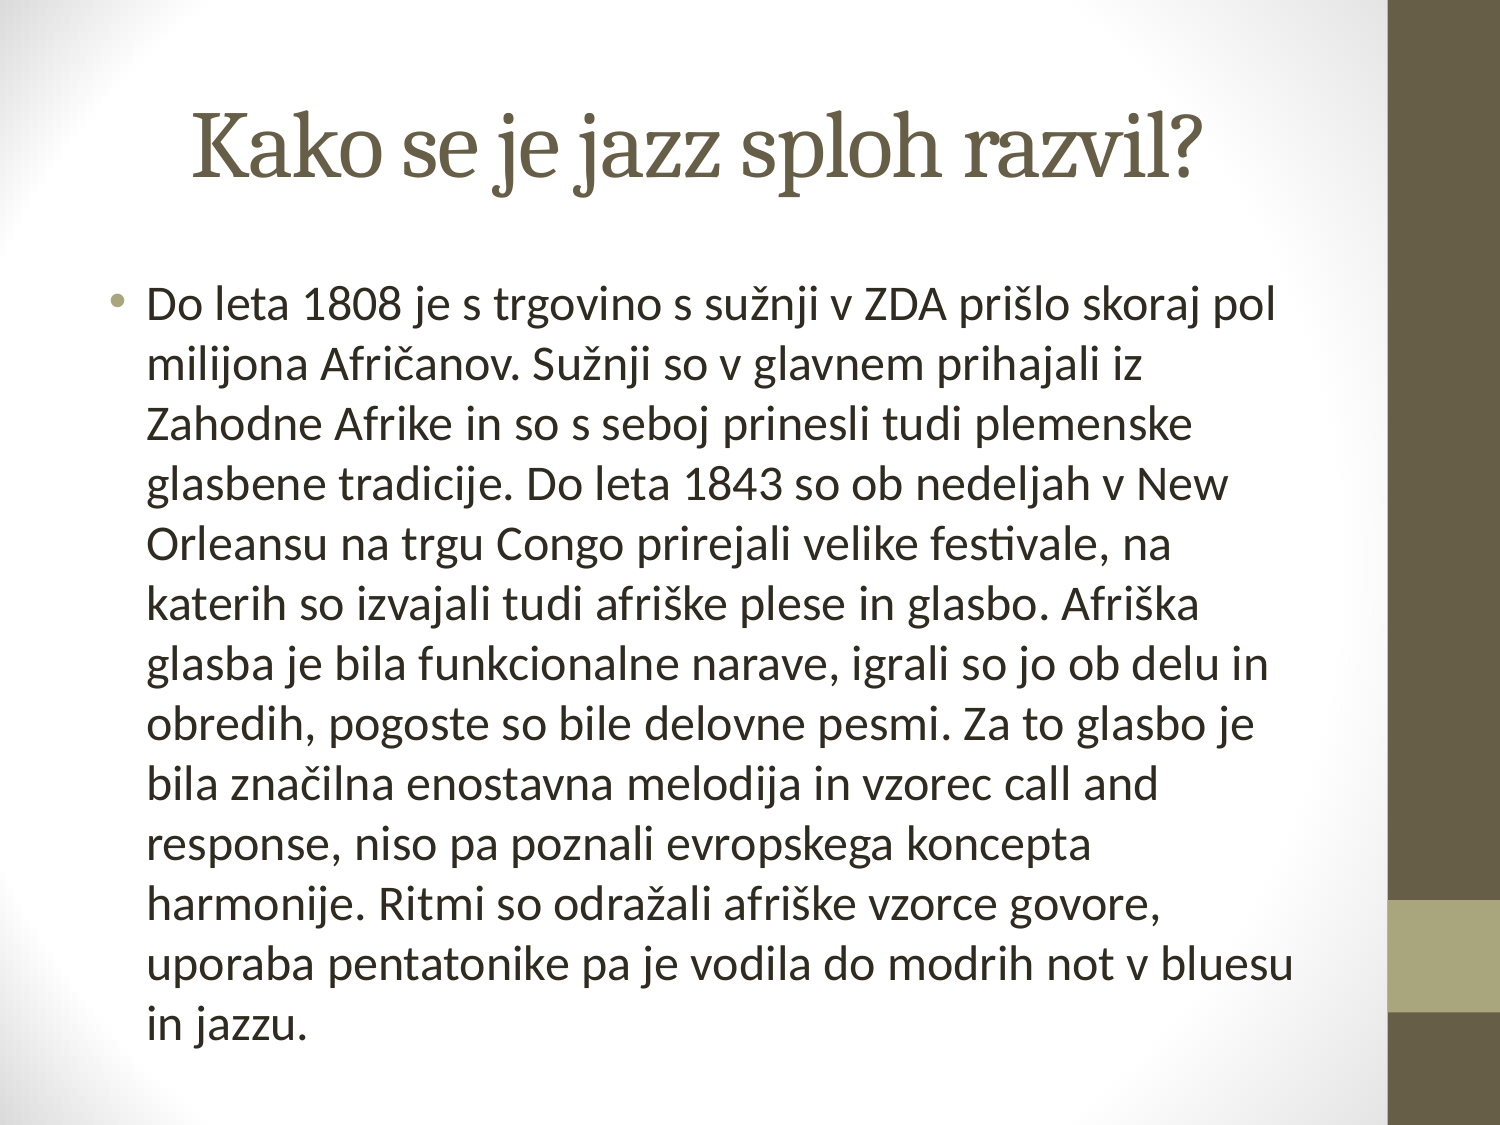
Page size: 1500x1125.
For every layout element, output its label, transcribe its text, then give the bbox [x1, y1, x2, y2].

title Kako se je jazz sploh razvil? [75, 45, 1325, 233]
picture [0, 0, 1387, 1125]
list Do leta 1808 je s trgovino s sužnji v ZDA prišlo skoraj pol milijona Afričanov. Sužnji so v glavnem prihajali iz Zahodne Afrike in so s seboj prinesli tudi plemenske glasbene tradicije. Do leta 1843 so ob nedeljah v New Orleansu na trgu Congo prirejali velike festivale, na katerih so izvajali tudi afriške plese in glasbo. Afriška glasba je bila funkcionalne narave, igrali so jo ob delu in obredih, pogoste so bile delovne pesmi. Za to glasbo je bila značilna enostavna melodija in vzorec call and response, niso pa poznali evropskega koncepta harmonije. Ritmi so odražali afriške vzorce govore, uporaba pentatonike pa je vodila do modrih not v bluesu in jazzu. [75, 262, 1329, 1083]
